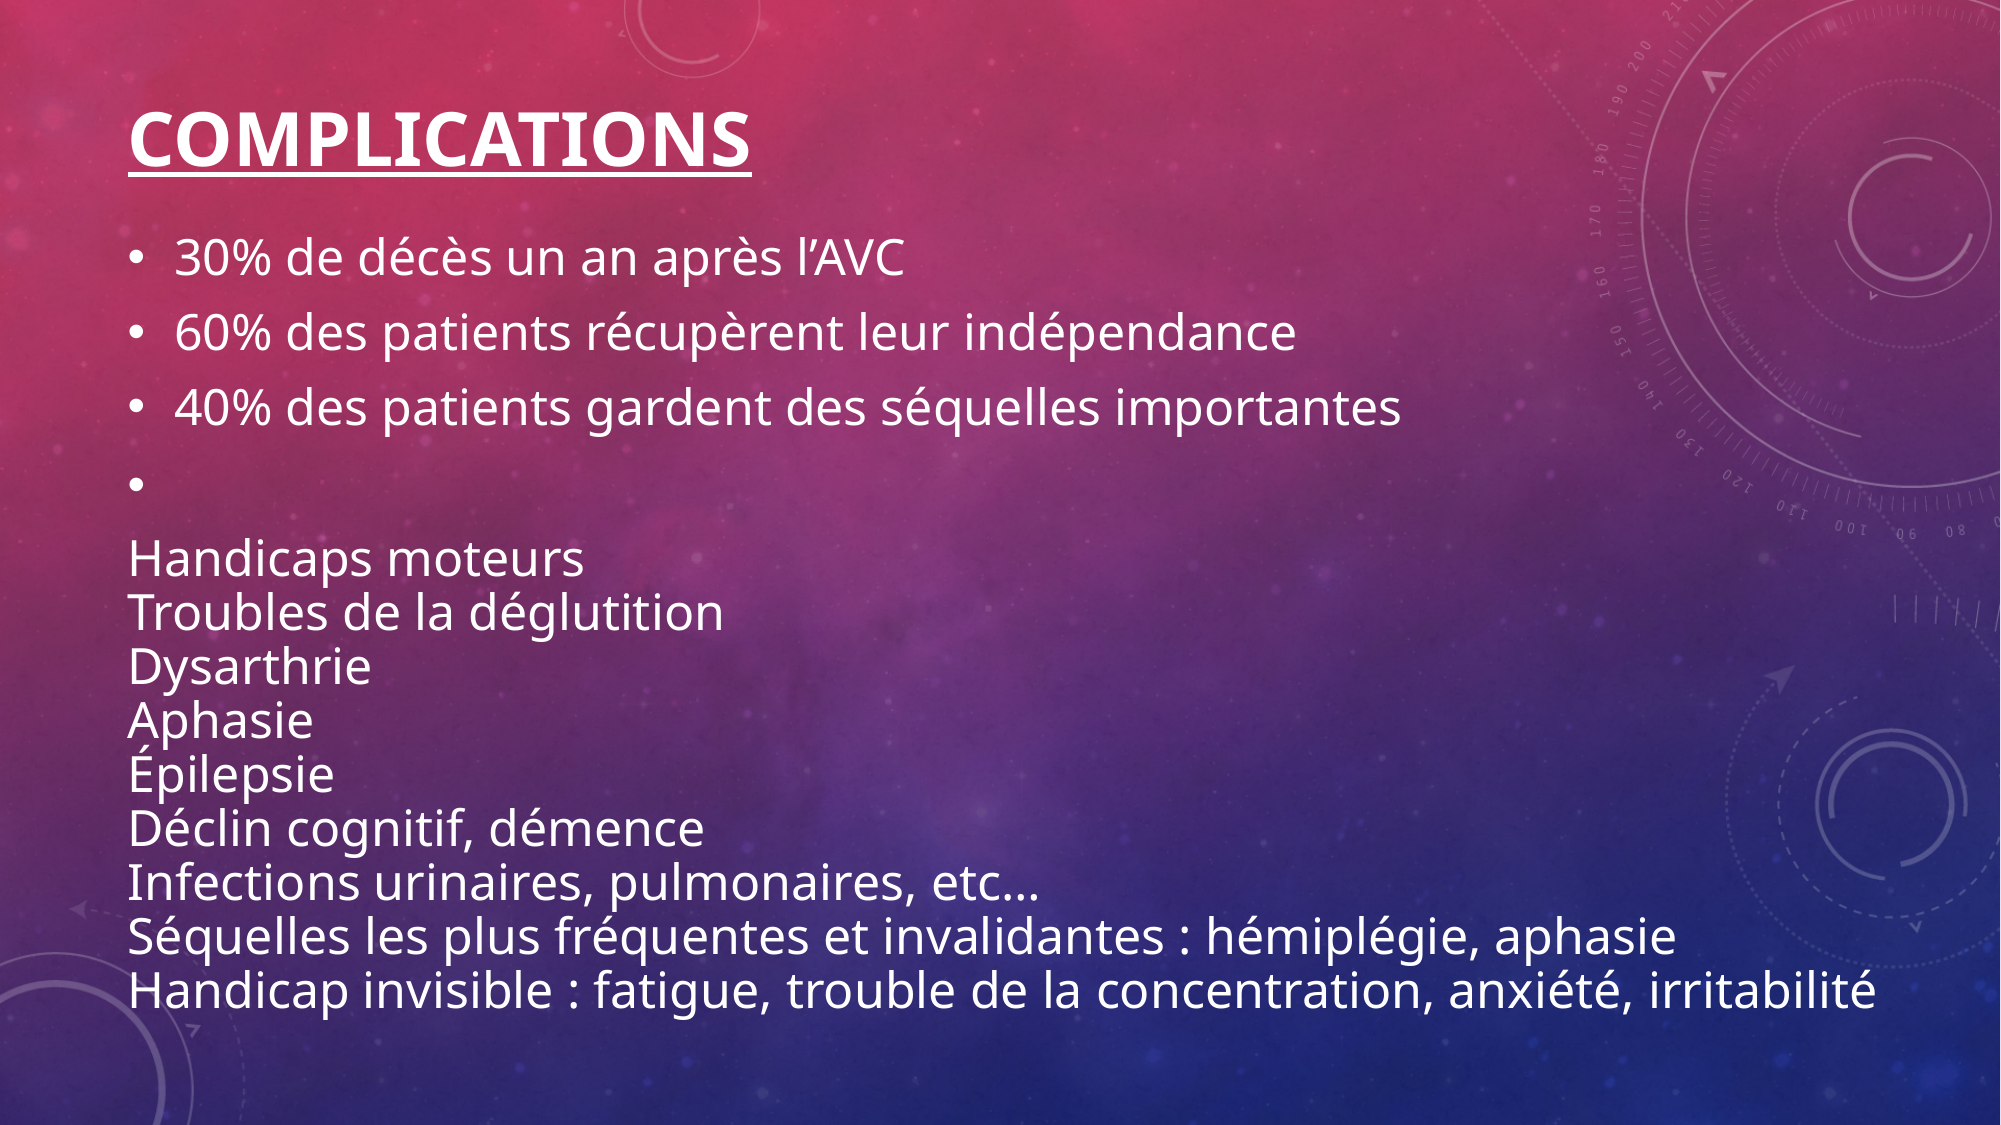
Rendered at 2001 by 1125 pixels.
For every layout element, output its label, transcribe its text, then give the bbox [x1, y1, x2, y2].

title Complications [112, 73, 1775, 199]
list 30% de décès un an après l’AVC 60% des patients récupèrent leur indépendance 40% des patients gardent des séquelles importantes Handicaps moteurs Troubles de la déglutition Dysarthrie Aphasie Épilepsie Déclin cognitif, démence Infections urinaires, pulmonaires, etc… Séquelles les plus fréquentes et invalidantes : hémiplégie, aphasie Handicap invisible : fatigue, trouble de la concentration, anxiété, irritabilité [112, 199, 1926, 1052]
